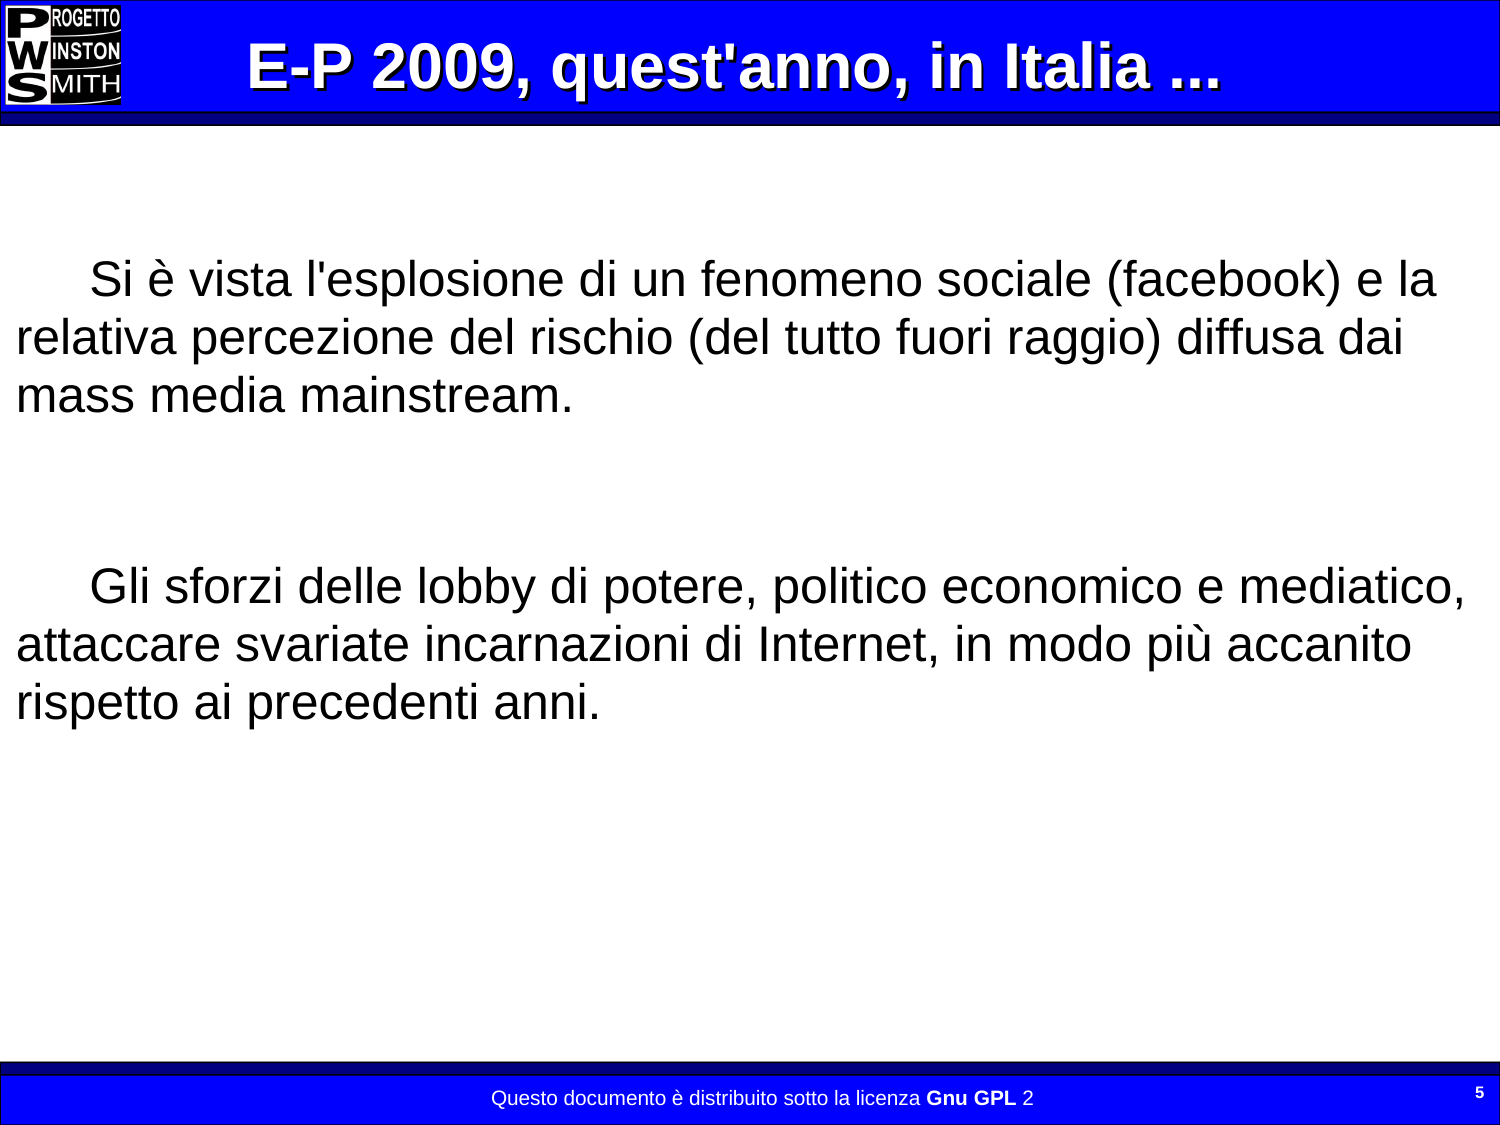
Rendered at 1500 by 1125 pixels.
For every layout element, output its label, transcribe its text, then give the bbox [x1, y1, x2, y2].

picture [5, 5, 121, 105]
text_box E-P 2009, quest'anno, in Italia ... [177, 18, 1293, 110]
text_box Si è vista l'esplosione di un fenomeno sociale (facebook) e la relativa percezione del rischio (del tutto fuori raggio) diffusa dai mass media mainstream. Gli sforzi delle lobby di potere, politico economico e mediatico, attaccare svariate incarnazioni di Internet, in modo più accanito rispetto ai precedenti anni. [0, 147, 1497, 739]
